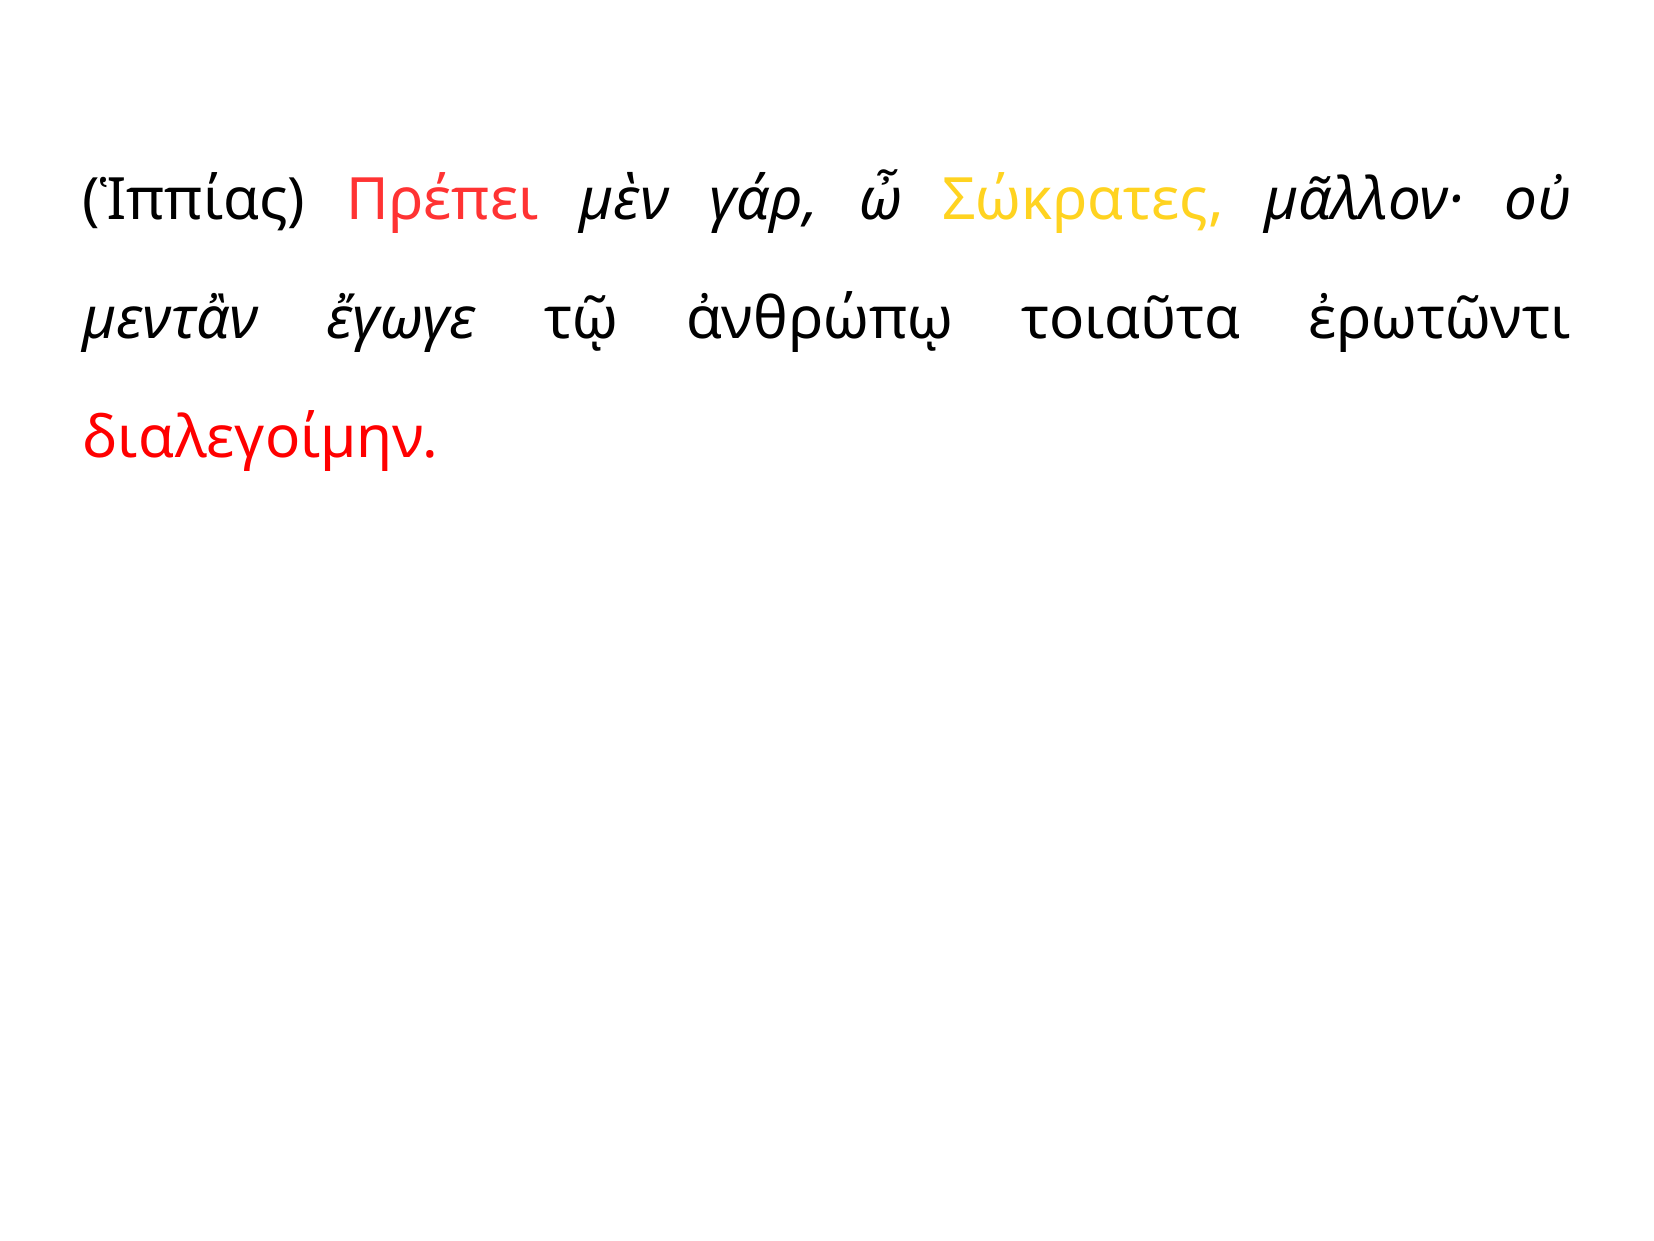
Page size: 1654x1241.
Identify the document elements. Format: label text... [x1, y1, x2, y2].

list (Ἱππίας) Πρέπει μὲν γάρ, ὦ Σώκρατες, μᾶλλον· οὐ μεντἂν ἔγωγε τῷ ἀνθρώπῳ τοιαῦτα ἐρωτῶντι διαλεγοίμην. [82, 118, 1571, 1109]
